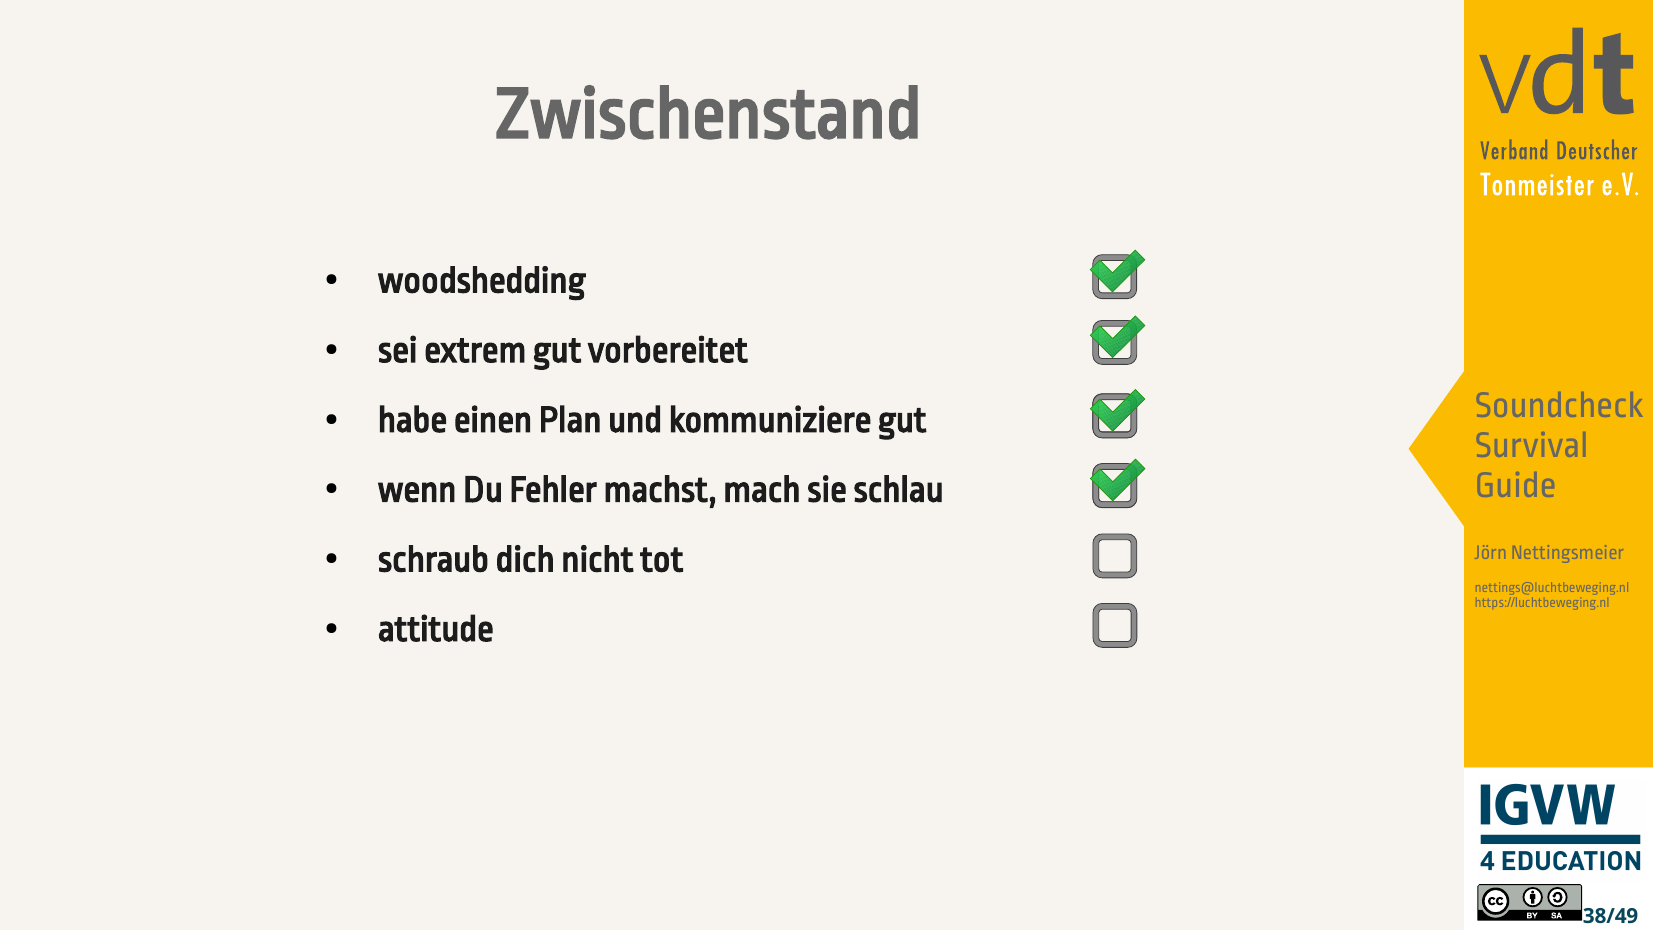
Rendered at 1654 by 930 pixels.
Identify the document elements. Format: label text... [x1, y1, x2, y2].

title Zwischenstand [82, 37, 1335, 193]
list woodshedding sei extrem gut vorbereitet habe einen Plan und kommuniziere gut wenn Du Fehler machst, mach sie schlau schraub dich nicht tot attitude [307, 190, 1394, 697]
picture [1074, 233, 1156, 664]
picture [1477, 780, 1646, 882]
